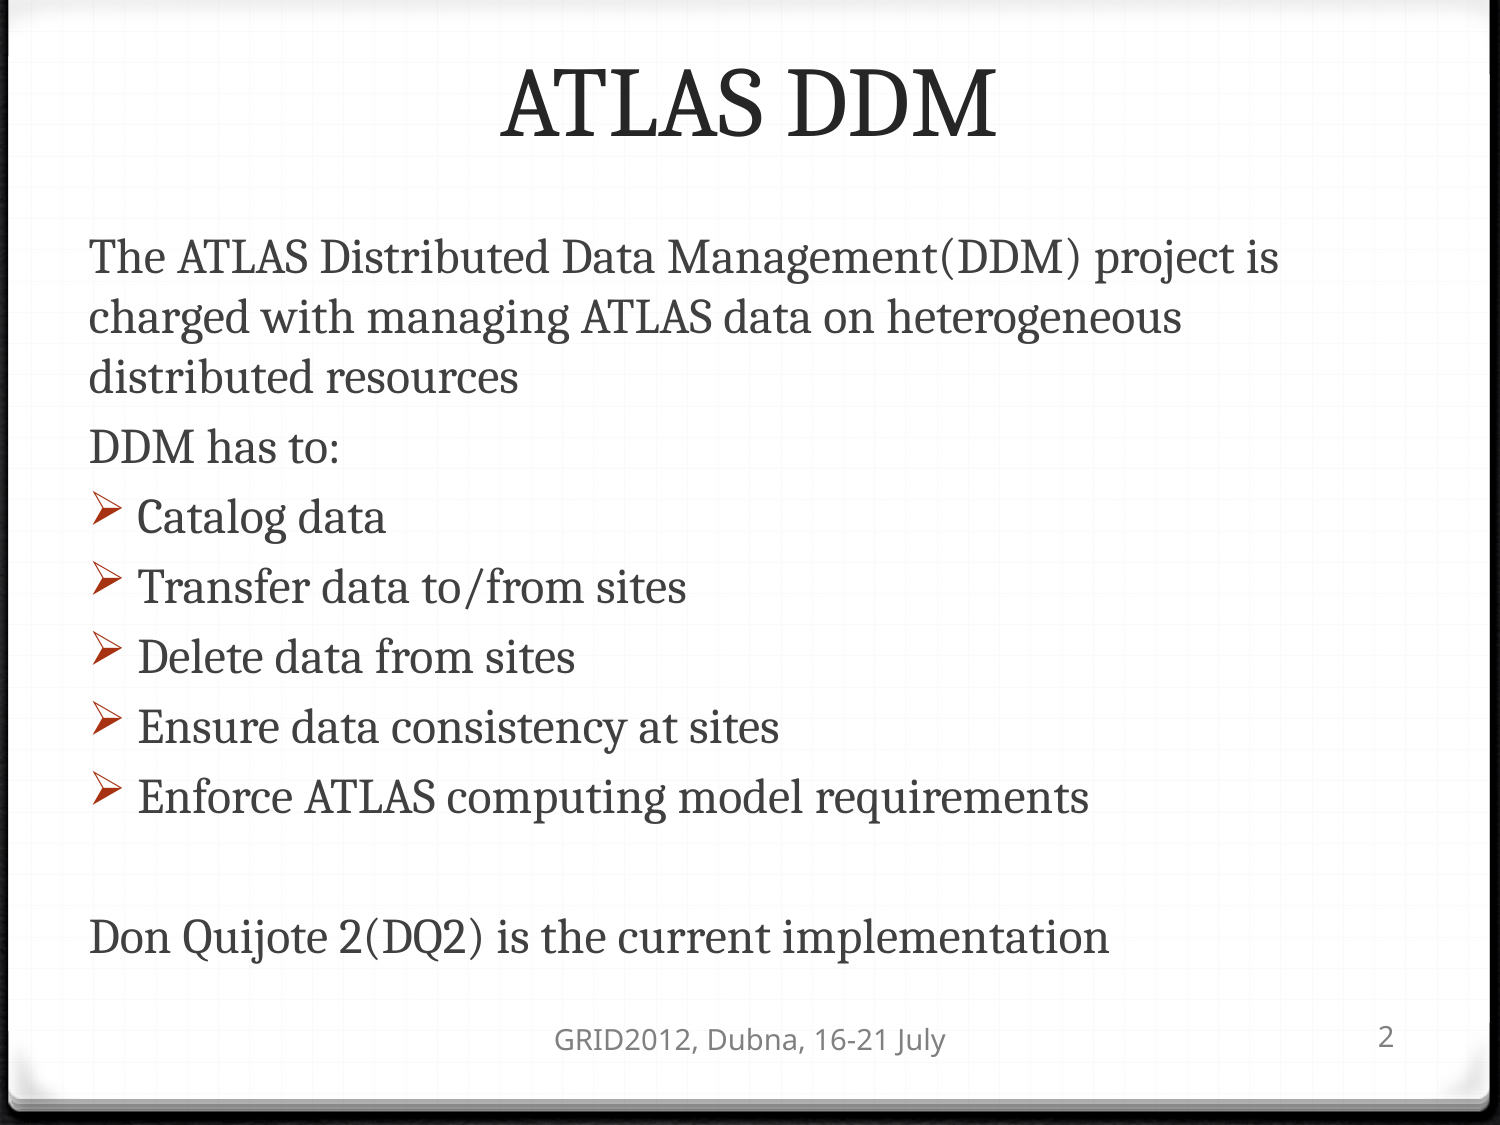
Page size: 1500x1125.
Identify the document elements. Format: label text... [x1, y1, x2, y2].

title ATLAS DDM [90, 2, 1410, 190]
list The ATLAS Distributed Data Management(DDM) project is charged with managing ATLAS data on heterogeneous distributed resources DDM has to: Catalog data Transfer data to/from sites Delete data from sites Ensure data consistency at sites Enforce ATLAS computing model requirements Don Quijote 2(DQ2) is the current implementation [73, 216, 1426, 983]
picture [0, 0, 1500, 1125]
slide_number <number> [1059, 1008, 1410, 1069]
footer GRID2012, Dubna, 16-21 July [512, 1008, 988, 1069]
